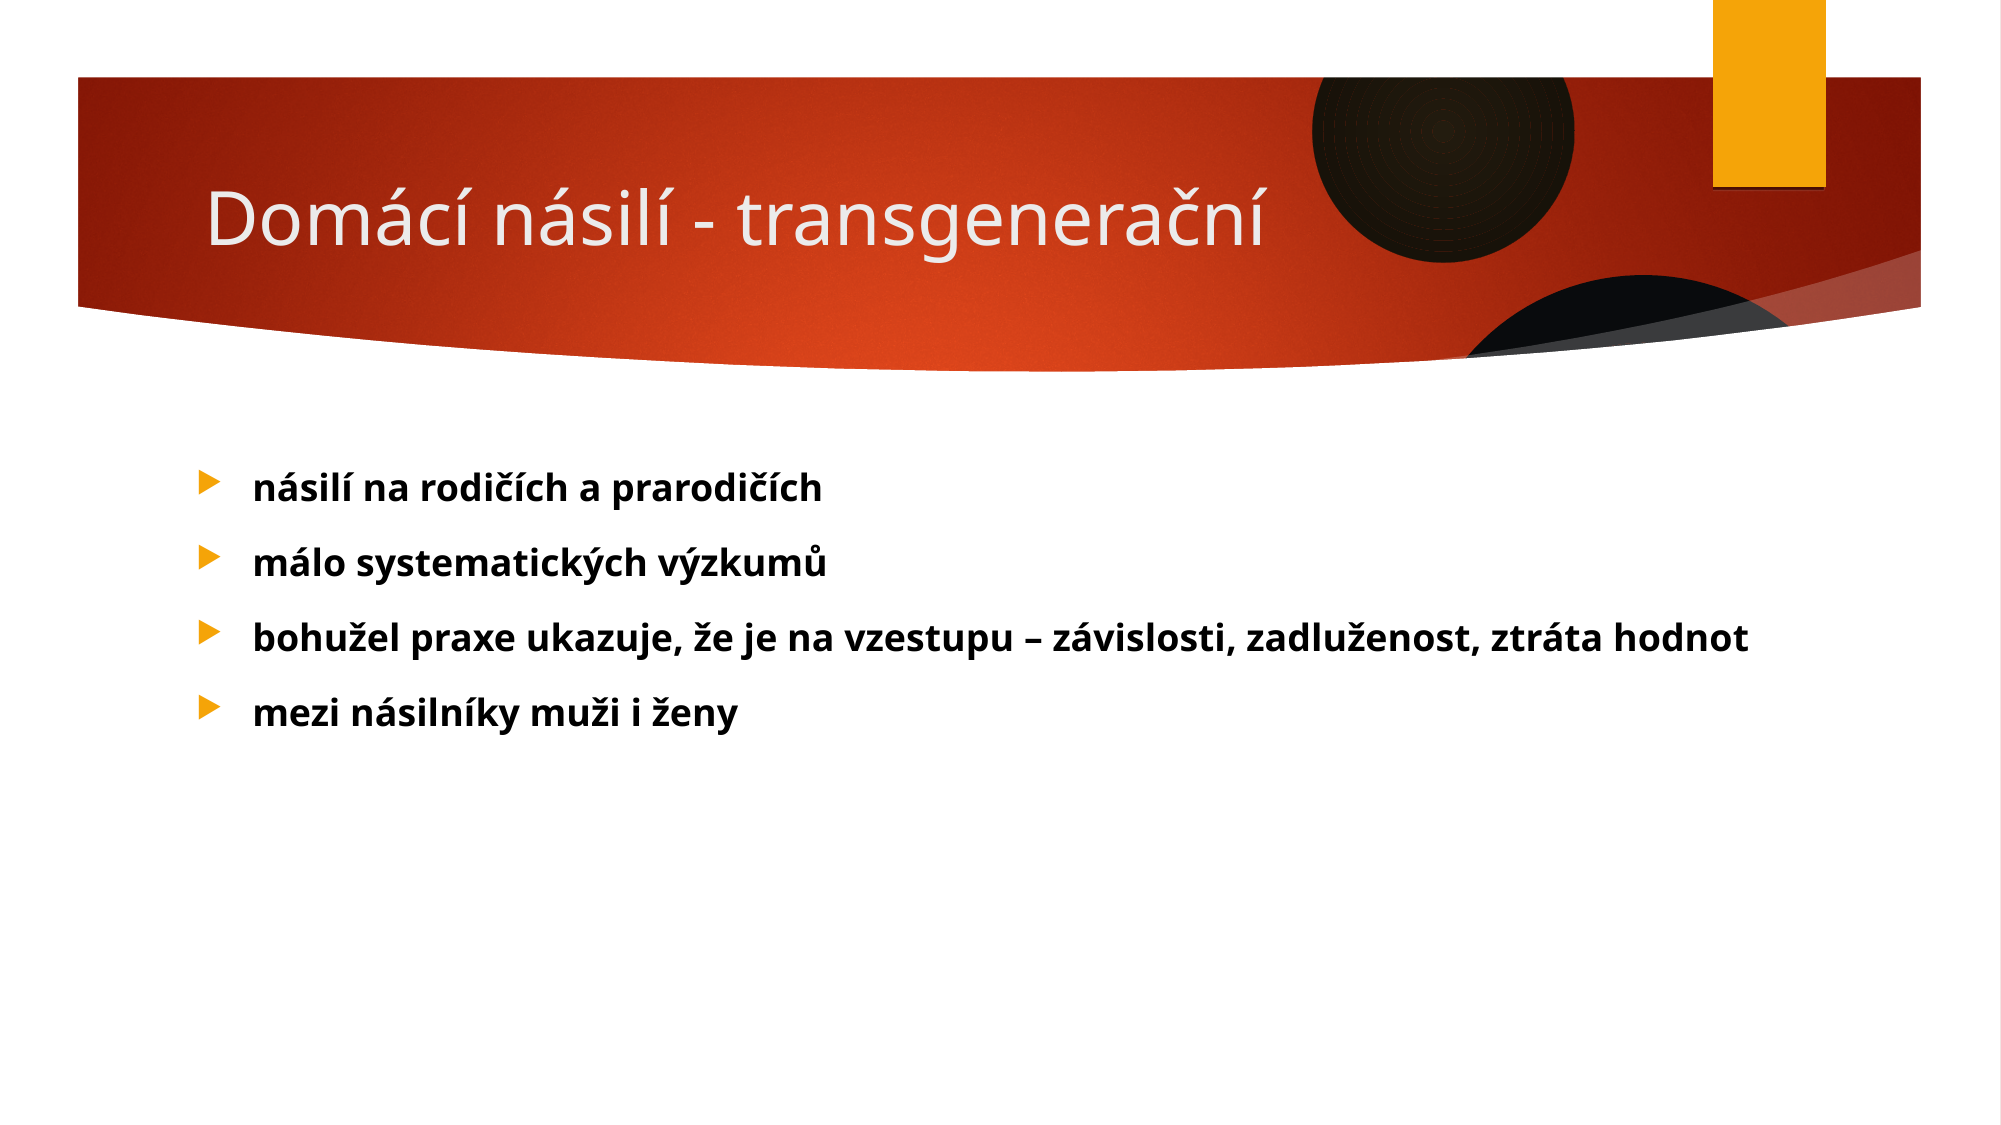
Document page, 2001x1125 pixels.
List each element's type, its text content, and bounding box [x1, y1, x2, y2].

list násilí na rodičích a prarodičích málo systematických výzkumů bohužel praxe ukazuje, že je na vzestupu – závislosti, zadluženost, ztráta hodnot mezi násilníky muži i ženy [181, 447, 1920, 1039]
title Domácí násilí - transgenerační [189, 155, 1627, 276]
